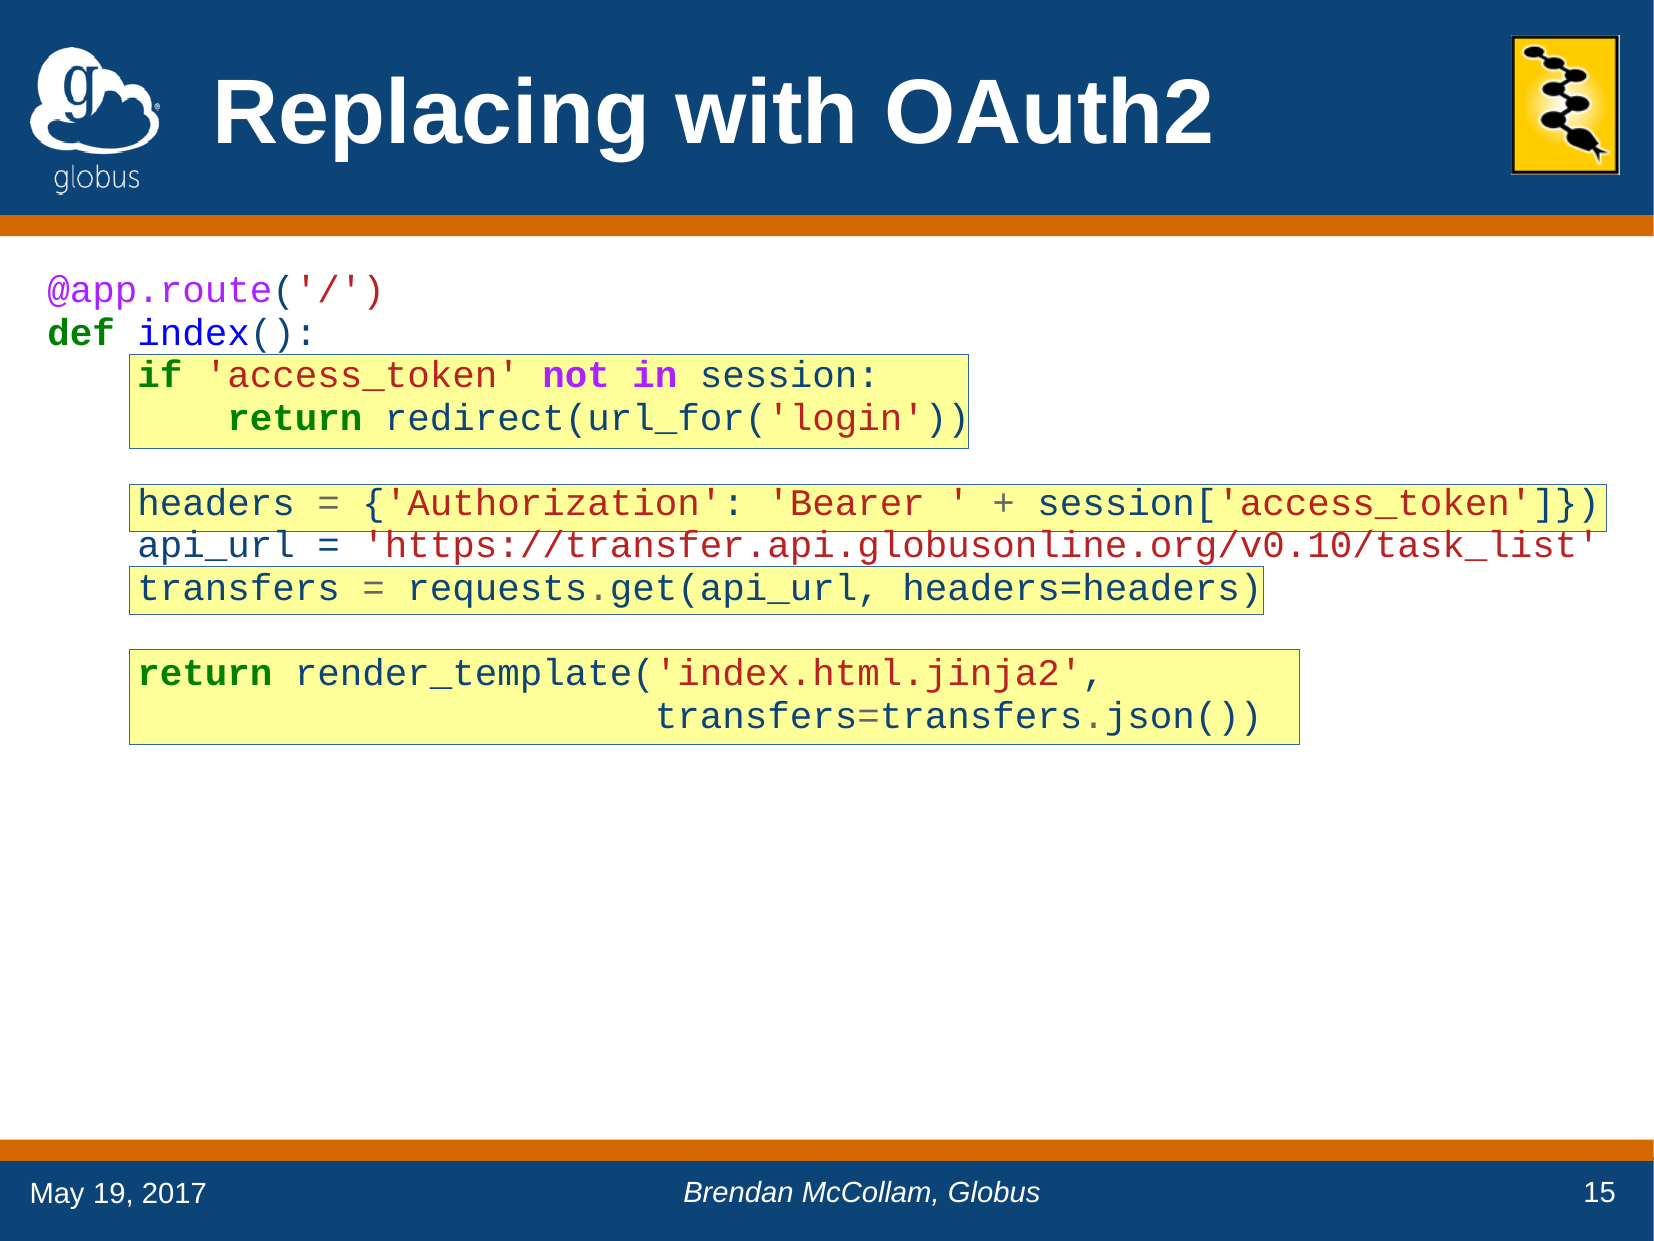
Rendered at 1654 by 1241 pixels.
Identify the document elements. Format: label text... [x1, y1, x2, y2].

picture [1511, 35, 1620, 175]
picture [30, 47, 160, 195]
list @app.route('/') def index(): if 'access_token' not in session: return redirect(url_for('login')) headers = {'Authorization': 'Bearer ' + session['access_token']}) api_url = 'https://transfer.api.globusonline.org/v0.10/task_list' transfers = requests.get(api_url, headers=headers) return render_template('index.html.jinja2', transfers=transfers.json()) [47, 271, 1607, 1111]
title Replacing with OAuth2 [212, 8, 1465, 216]
